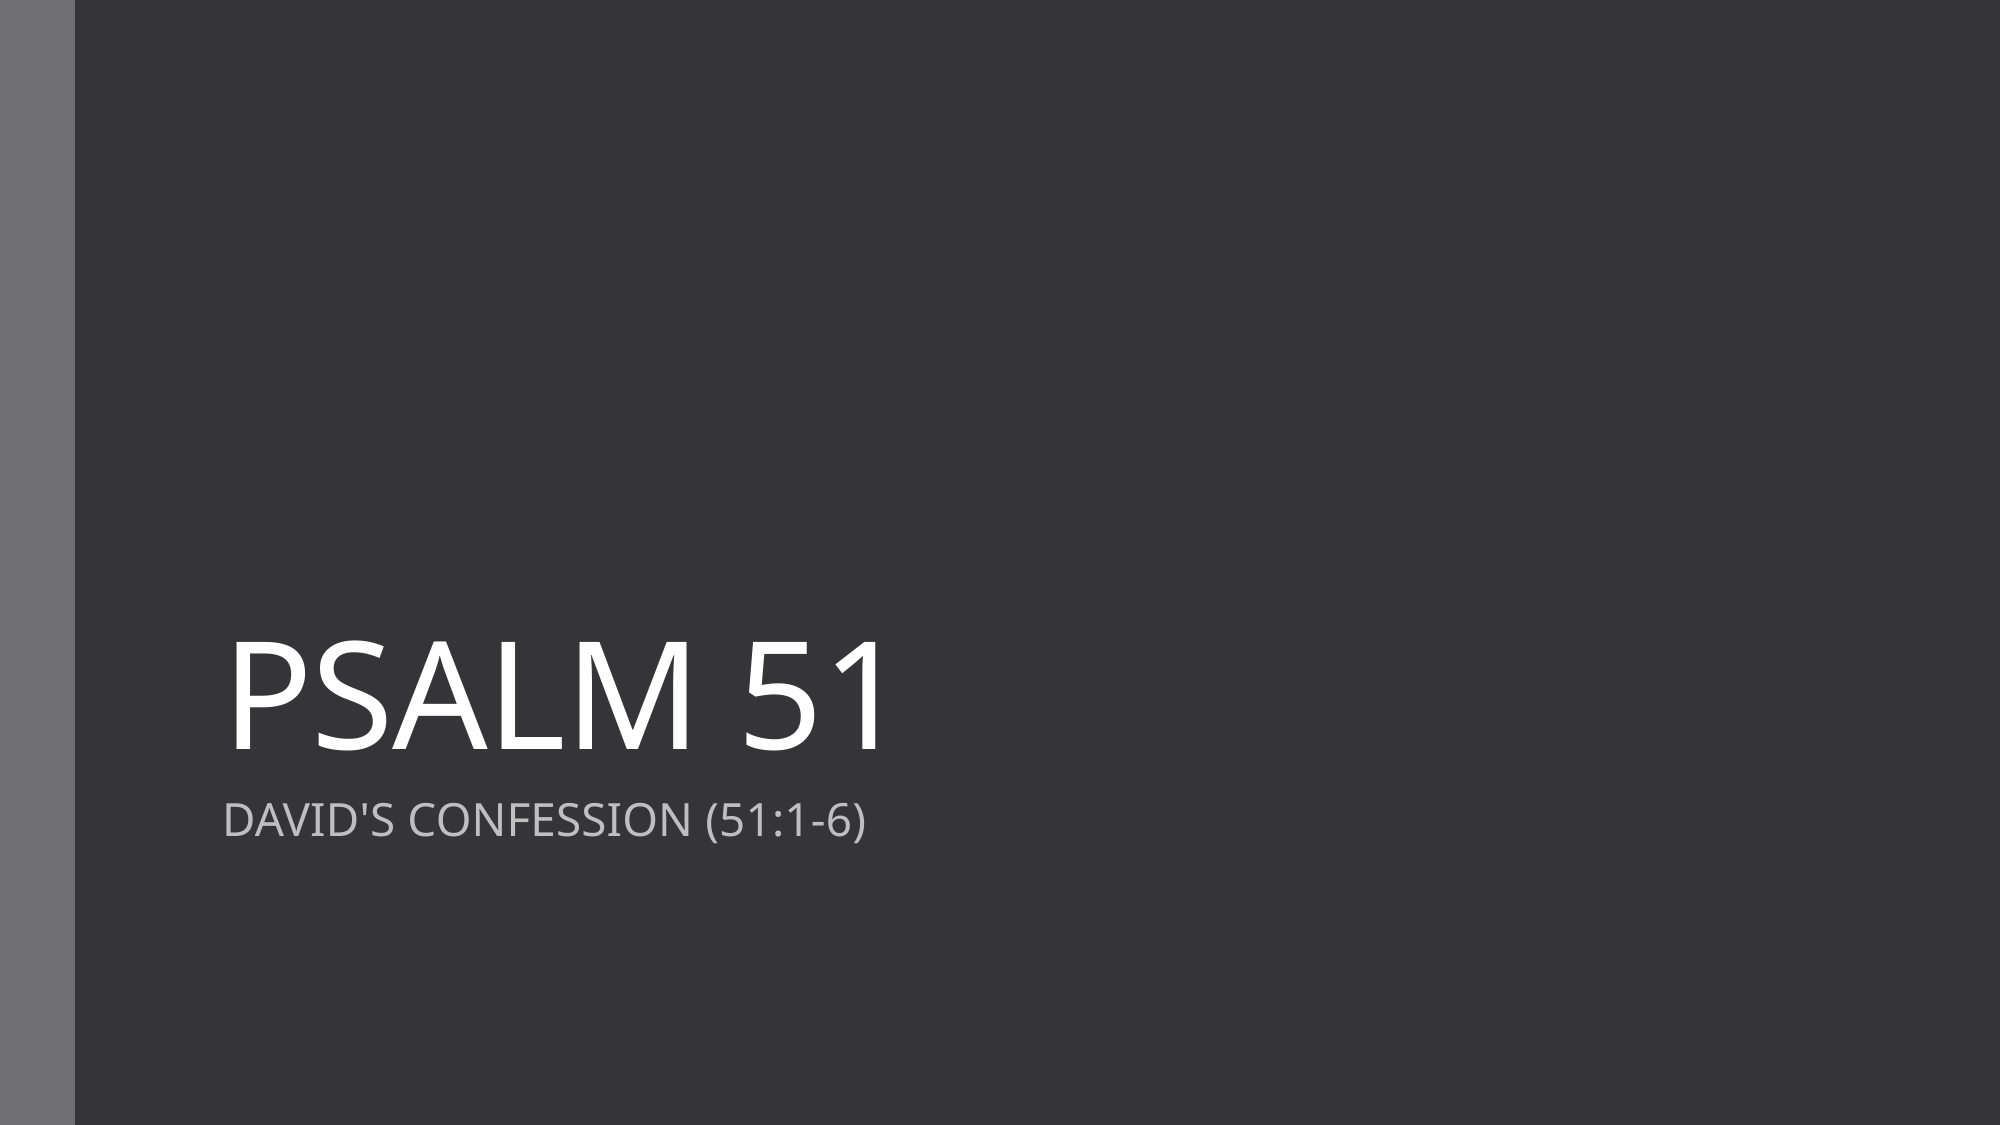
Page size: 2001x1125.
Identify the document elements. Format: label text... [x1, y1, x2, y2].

title PSALM 51 [206, 124, 1752, 787]
subtitle DAVID'S CONFESSION (51:1-6) [206, 787, 1752, 1066]
